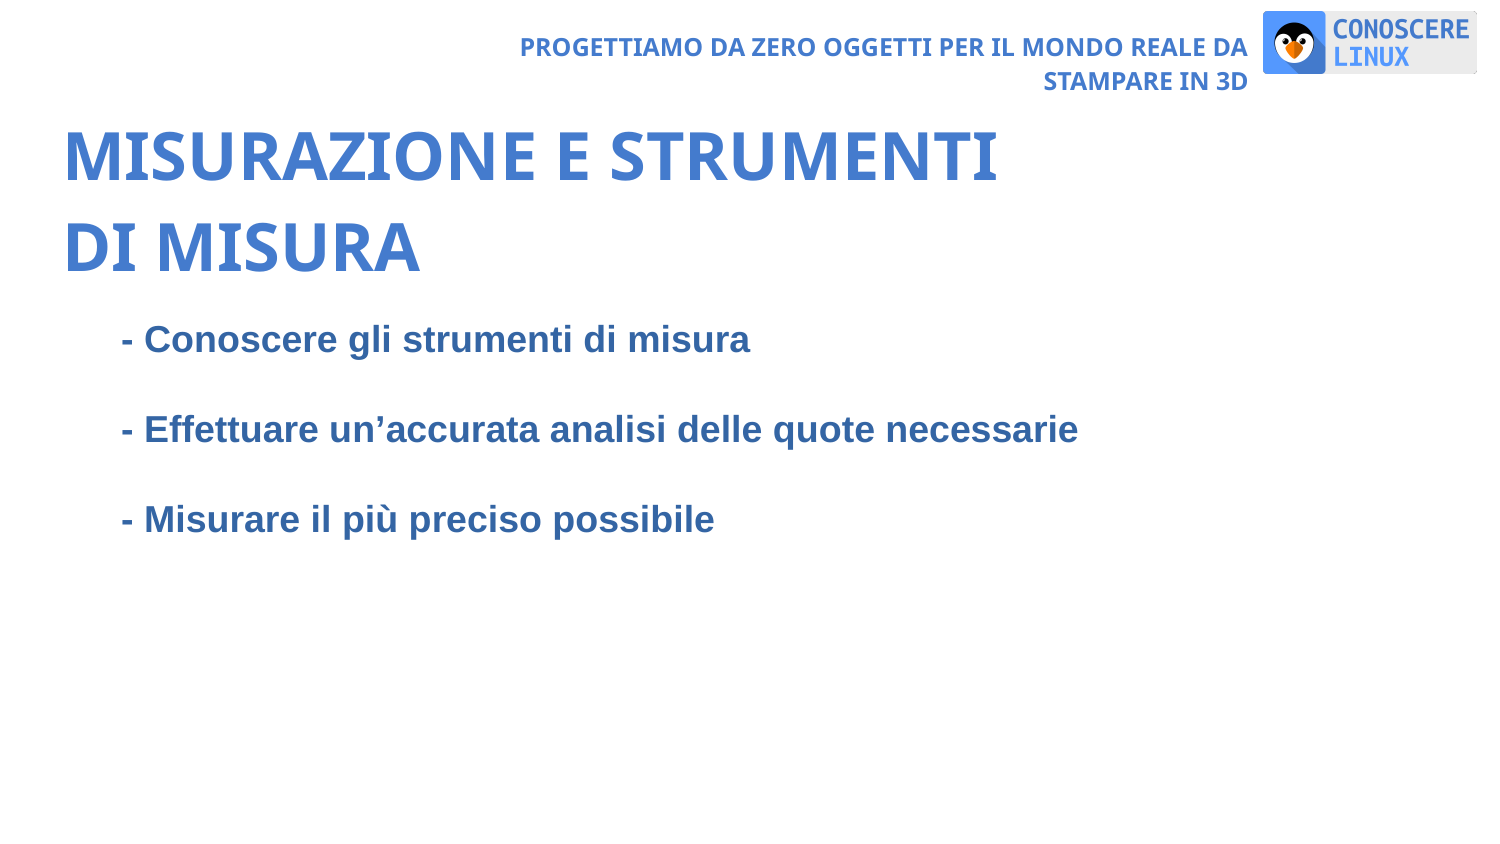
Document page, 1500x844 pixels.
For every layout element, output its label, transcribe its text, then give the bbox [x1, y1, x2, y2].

text_box PROGETTIAMO DA ZERO OGGETTI PER IL MONDO REALE DA STAMPARE IN 3D [437, 21, 1264, 91]
picture [1263, 11, 1477, 74]
title - Conoscere gli strumenti di misura - Effettuare un’accurata analisi delle quote necessarie - Misurare il più preciso possibile [106, 377, 1170, 556]
text_box MISURAZIONE E STRUMENTI DI MISURA [47, 102, 1075, 189]
